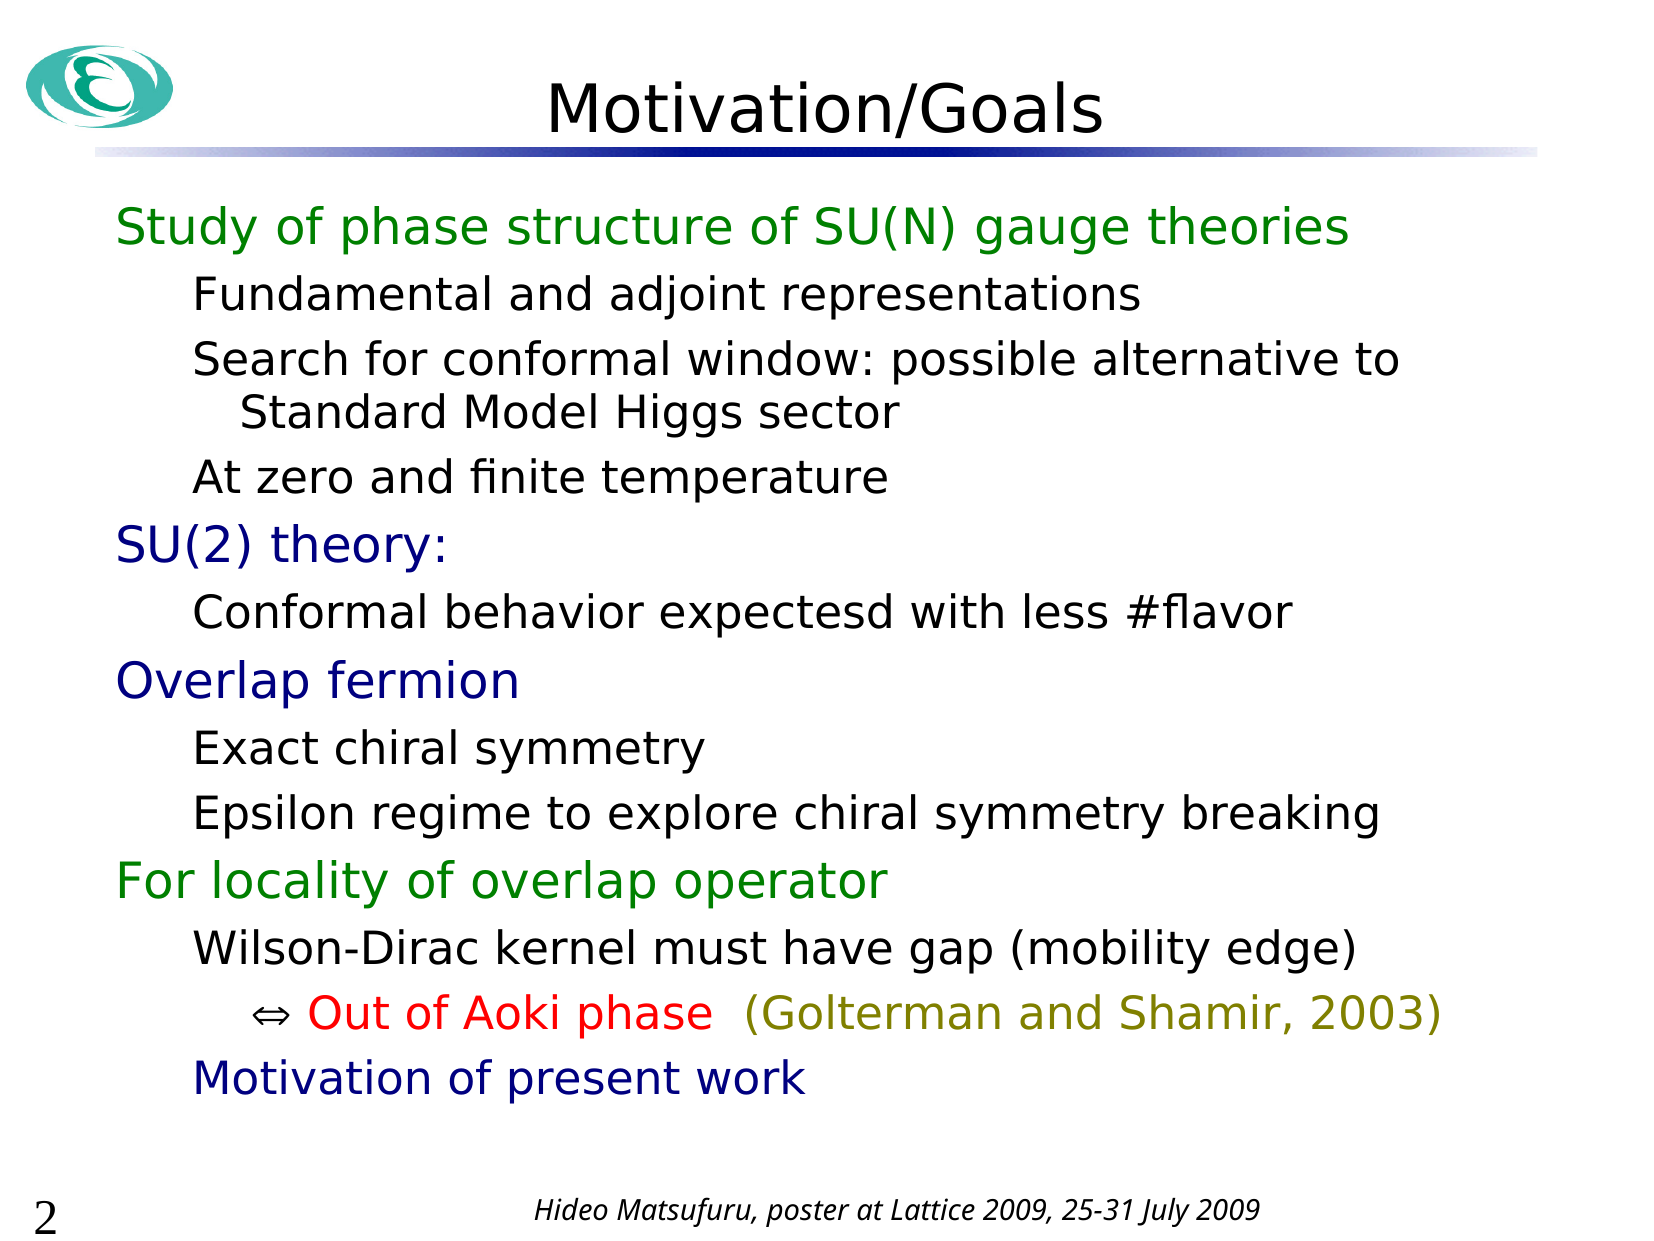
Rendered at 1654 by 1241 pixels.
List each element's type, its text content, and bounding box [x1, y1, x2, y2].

picture [95, 147, 201, 157]
title Motivation/Goals [201, 56, 1450, 163]
picture [20, 37, 179, 136]
picture [1450, 147, 1538, 157]
list Study of phase structure of SU(N) gauge theories Fundamental and adjoint representations Search for conformal window: possible alternative to Standard Model Higgs sector At zero and finite temperature SU(2) theory: Conformal behavior expectesd with less #flavor Overlap fermion Exact chiral symmetry Epsilon regime to explore chiral symmetry breaking For locality of overlap operator Wilson-Dirac kernel must have gap (mobility edge)  Out of Aoki phase (Golterman and Shamir, 2003) Motivation of present work [97, 197, 1550, 1112]
